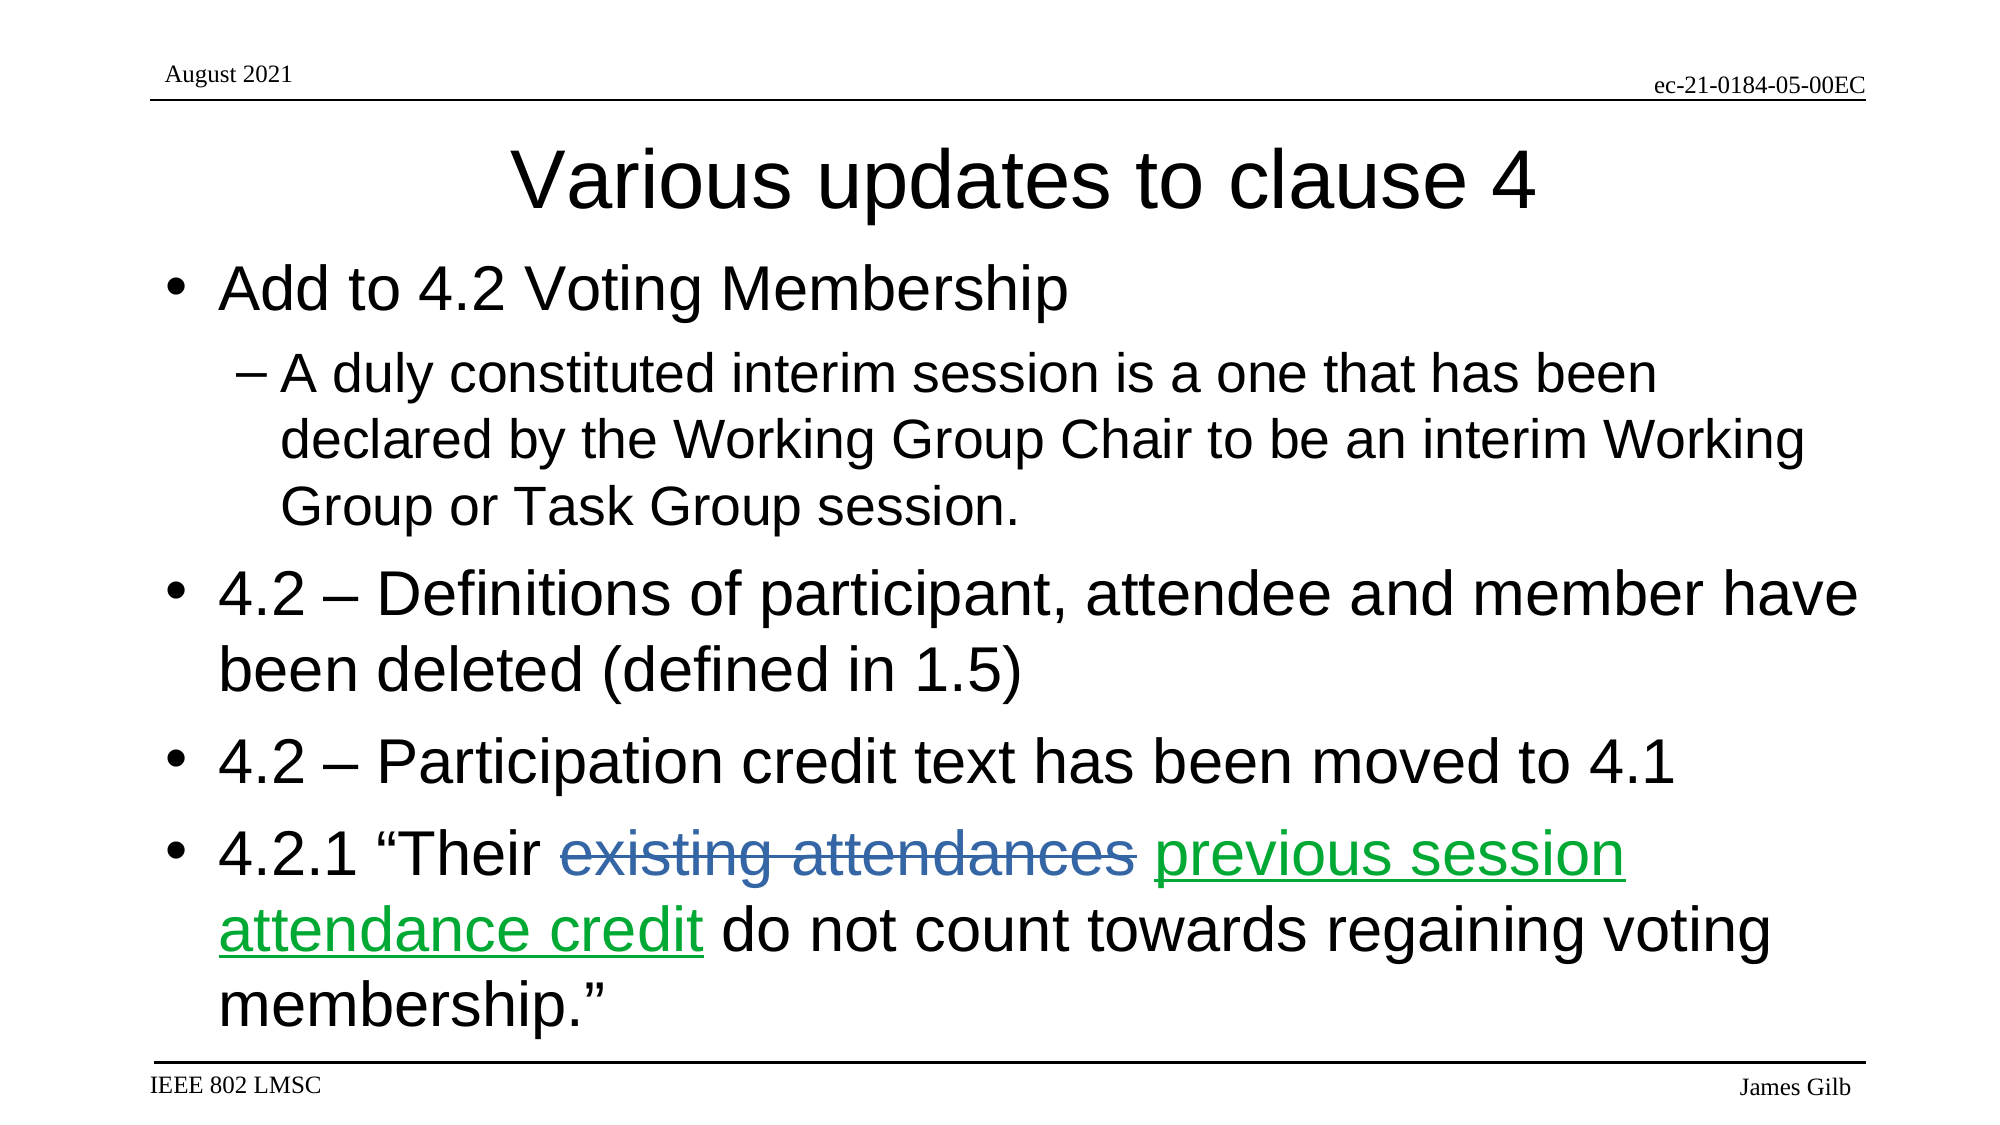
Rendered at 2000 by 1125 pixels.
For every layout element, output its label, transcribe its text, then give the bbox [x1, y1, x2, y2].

list Add to 4.2 Voting Membership A duly constituted interim session is a one that has been declared by the Working Group Chair to be an interim Working Group or Task Group session. 4.2 – Definitions of participant, attendee and member have been deleted (defined in 1.5) 4.2 – Participation credit text has been moved to 4.1 4.2.1 “Their existing attendances previous session attendance credit do not count towards regaining voting membership.” [150, 239, 1900, 1051]
title Various updates to clause 4 [150, 112, 1900, 238]
